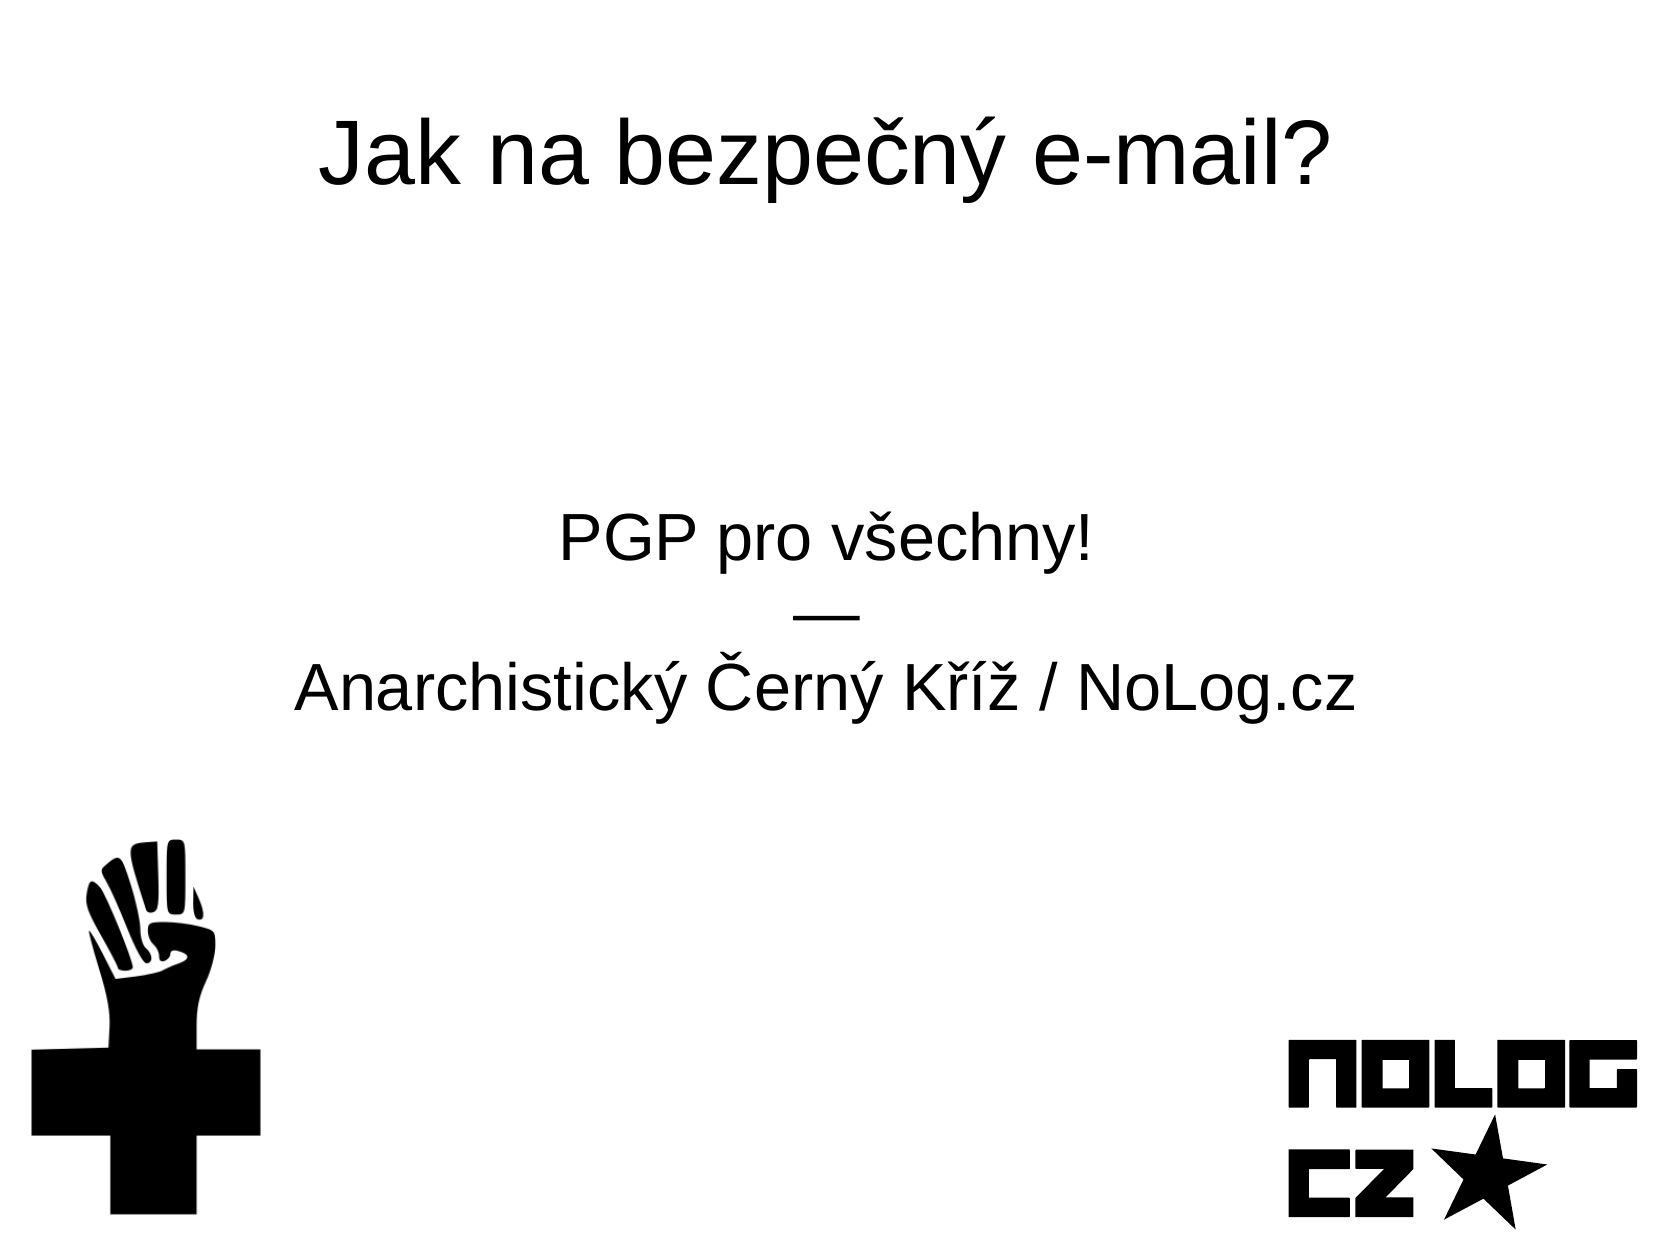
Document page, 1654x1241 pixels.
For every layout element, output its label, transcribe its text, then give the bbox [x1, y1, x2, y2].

picture [1275, 1029, 1651, 1241]
subtitle PGP pro všechny! — Anarchistický Černý Kříž / NoLog.cz [82, 290, 1571, 1010]
title Jak na bezpečný e-mail? [82, 49, 1571, 257]
picture [31, 839, 261, 1216]
